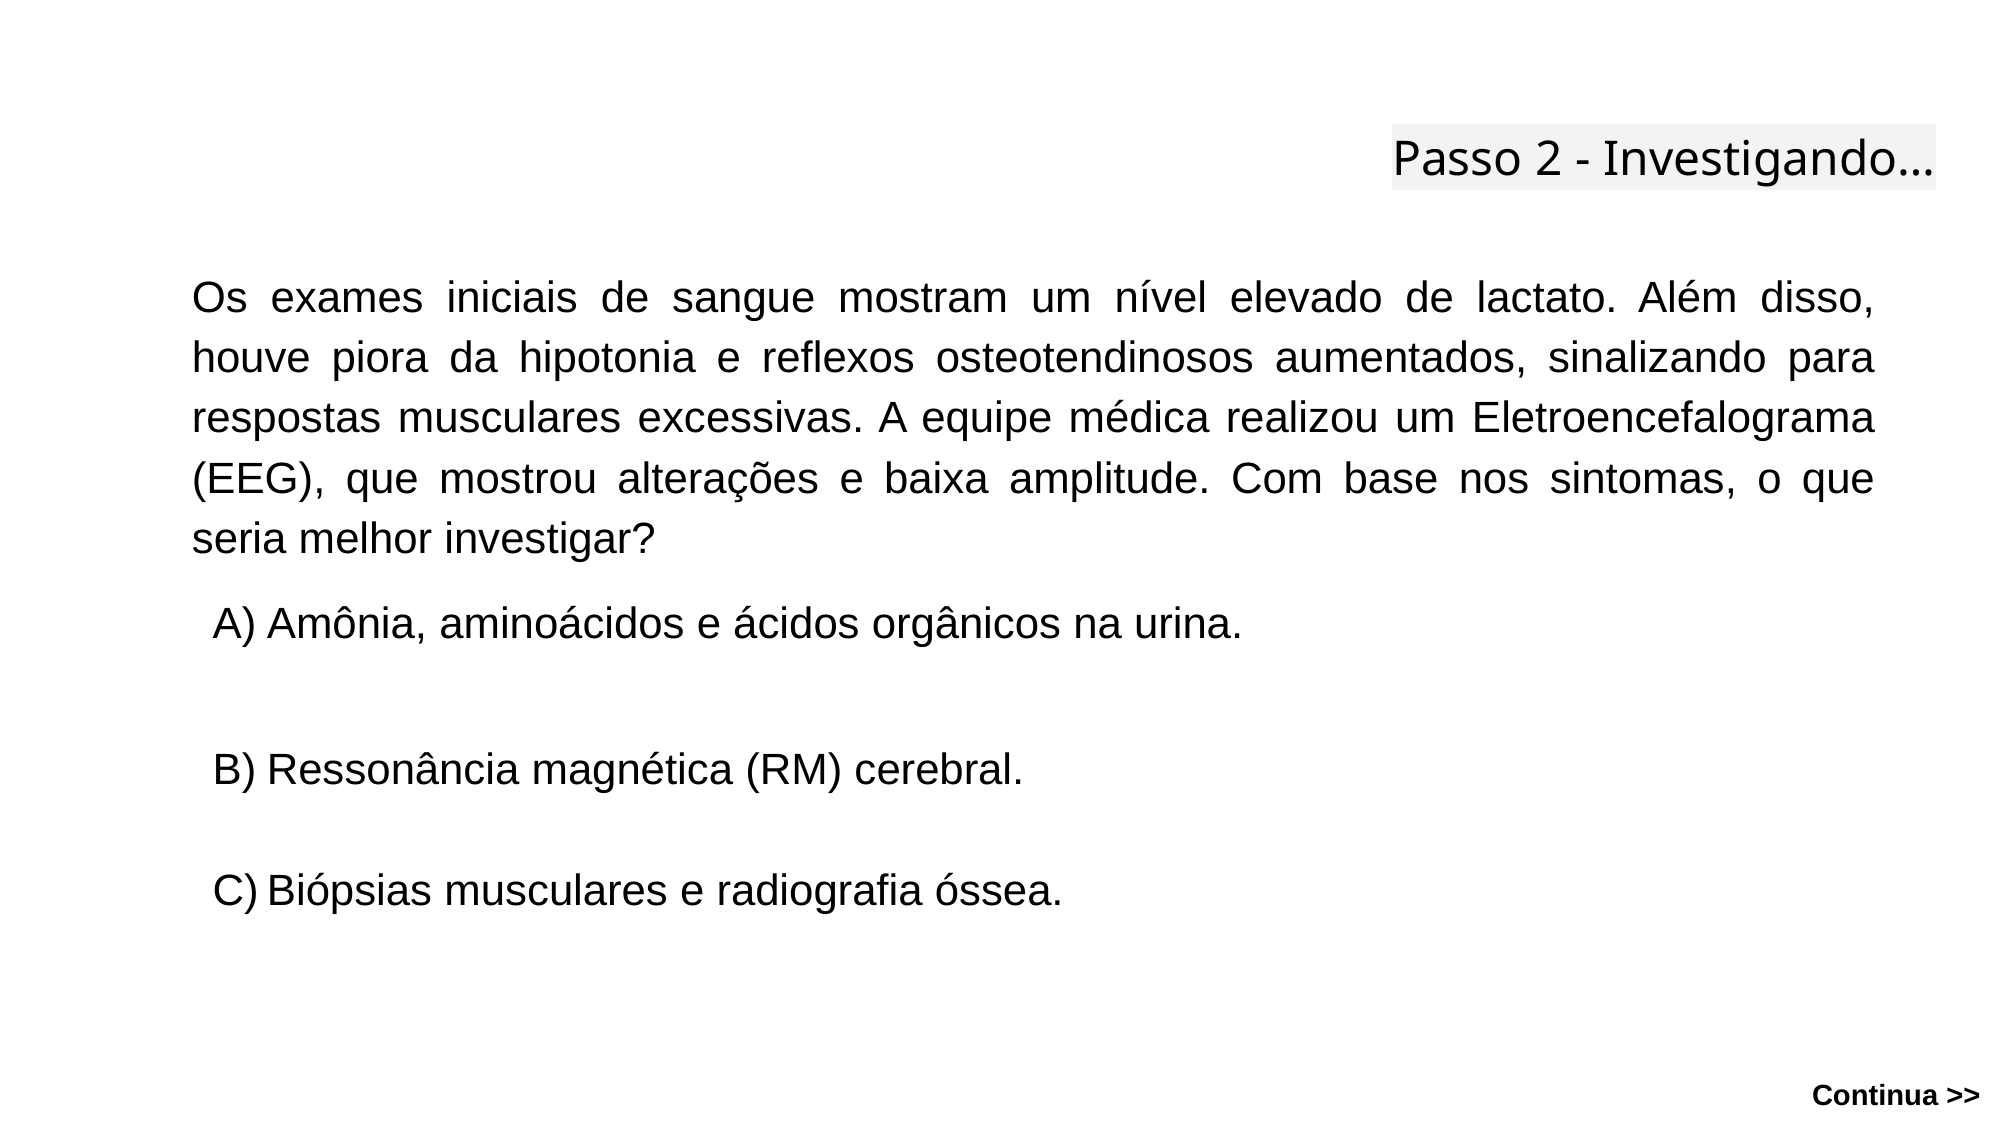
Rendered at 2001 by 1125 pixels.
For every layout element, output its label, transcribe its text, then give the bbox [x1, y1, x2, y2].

text_box Continua >> [1797, 1059, 2000, 1125]
list Passo 2 - Investigando… [1328, 126, 2000, 196]
text_box Os exames iniciais de sangue mostram um nível elevado de lactato. Além disso, houve piora da hipotonia e reflexos osteotendinosos aumentados, sinalizando para respostas musculares excessivas. A equipe médica realizou um Eletroencefalograma (EEG), que mostrou alterações e baixa amplitude. Com base nos sintomas, o que seria melhor investigar? Amônia, aminoácidos e ácidos orgânicos na urina. Ressonância magnética (RM) cerebral. Biópsias musculares e radiografia óssea. [177, 245, 1892, 929]
